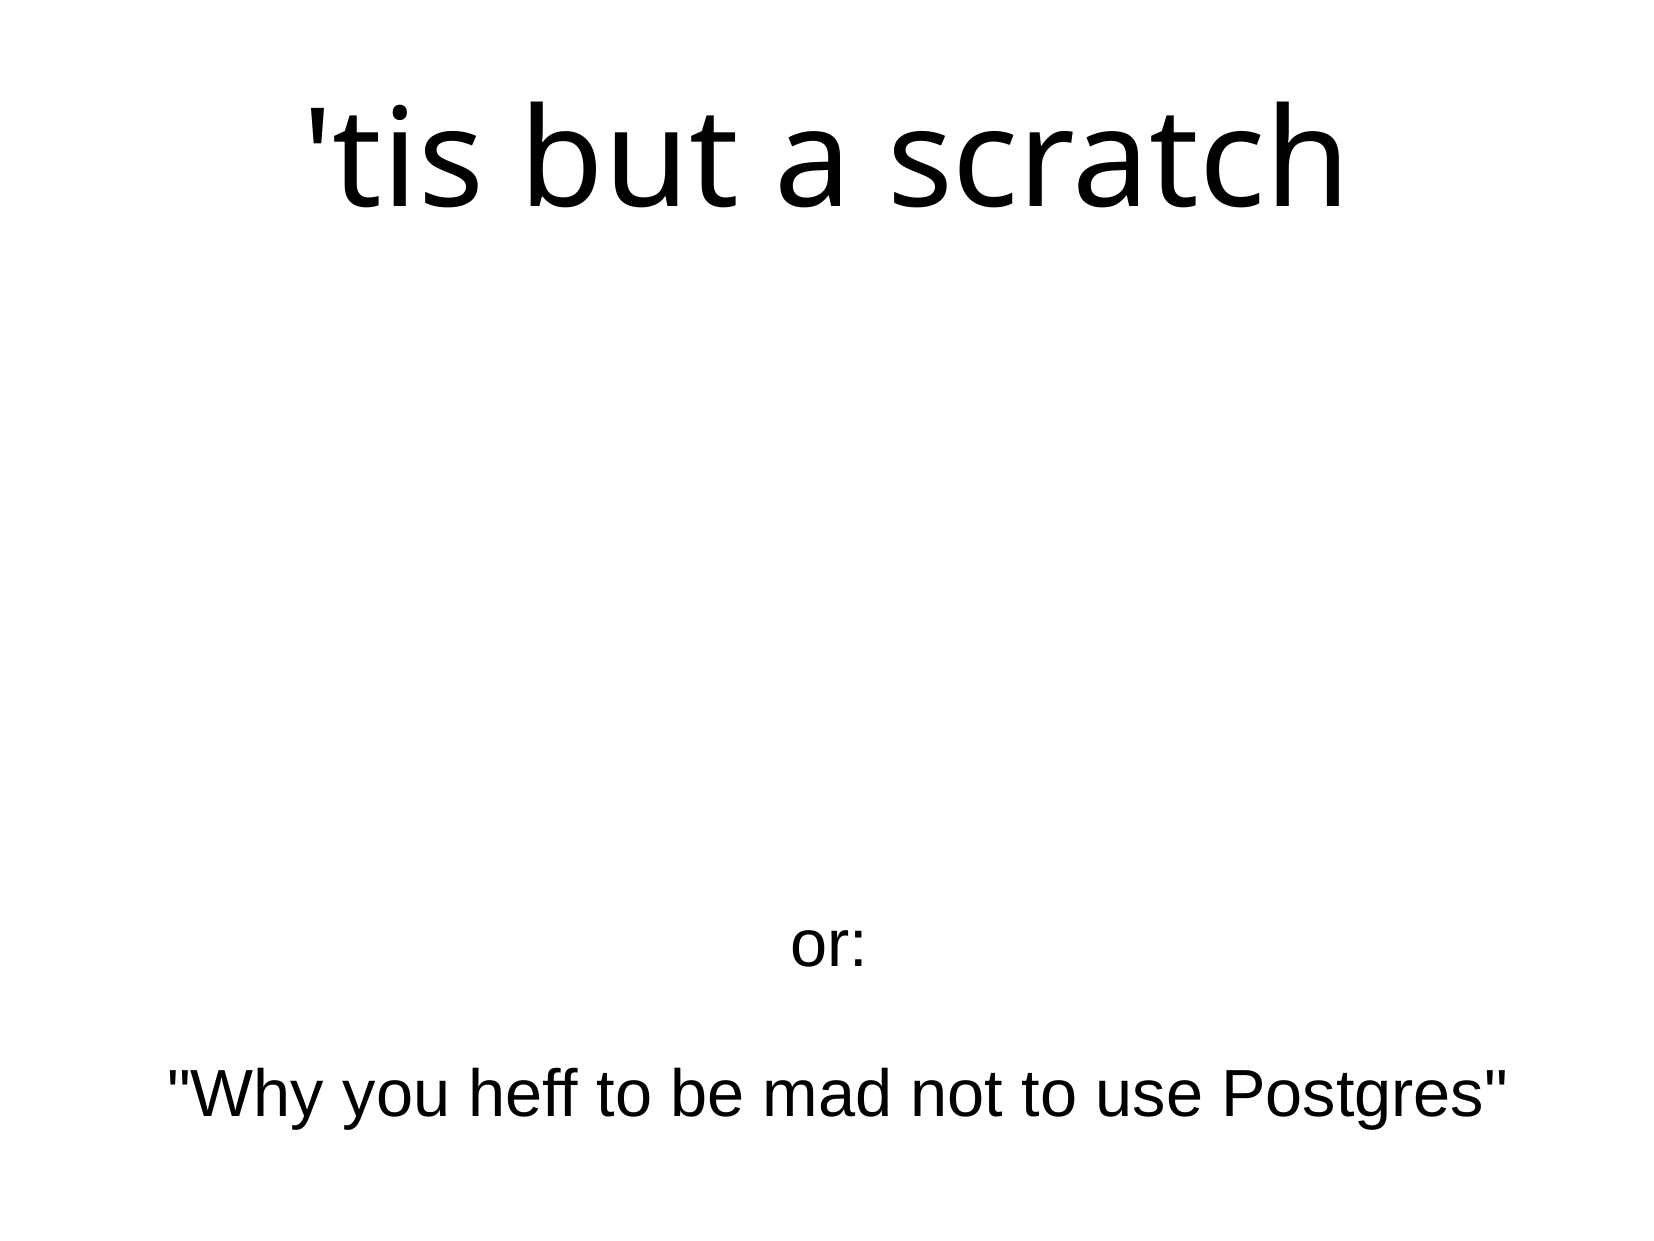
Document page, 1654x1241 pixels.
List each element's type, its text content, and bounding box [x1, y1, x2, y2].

title 'tis but a scratch [82, 49, 1571, 257]
subtitle or: "Why you heff to be mad not to use Postgres" [94, 838, 1583, 1199]
